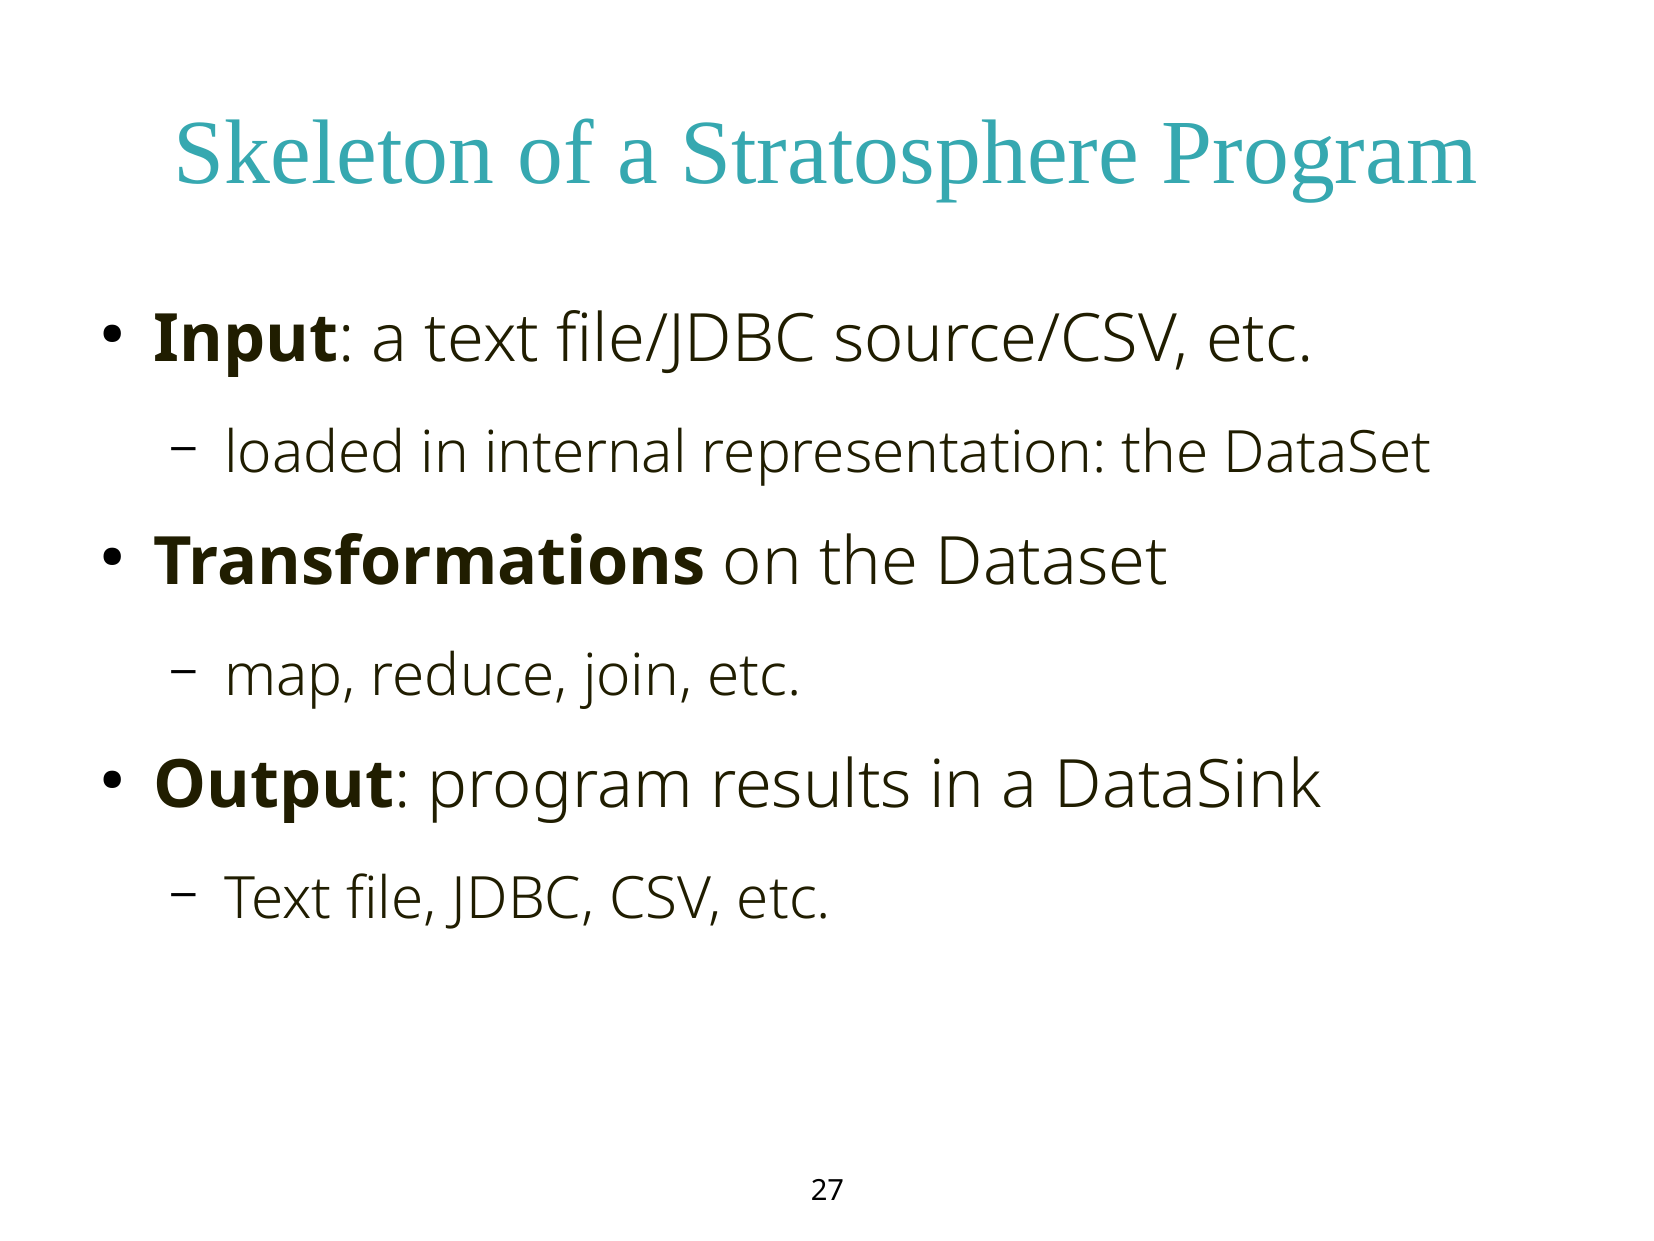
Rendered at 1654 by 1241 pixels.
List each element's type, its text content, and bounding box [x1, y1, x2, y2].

title Skeleton of a Stratosphere Program [82, 49, 1571, 257]
list Input: a text file/JDBC source/CSV, etc. loaded in internal representation: the DataSet Transformations on the Dataset map, reduce, join, etc. Output: program results in a DataSink Text file, JDBC, CSV, etc. [82, 290, 1571, 1010]
